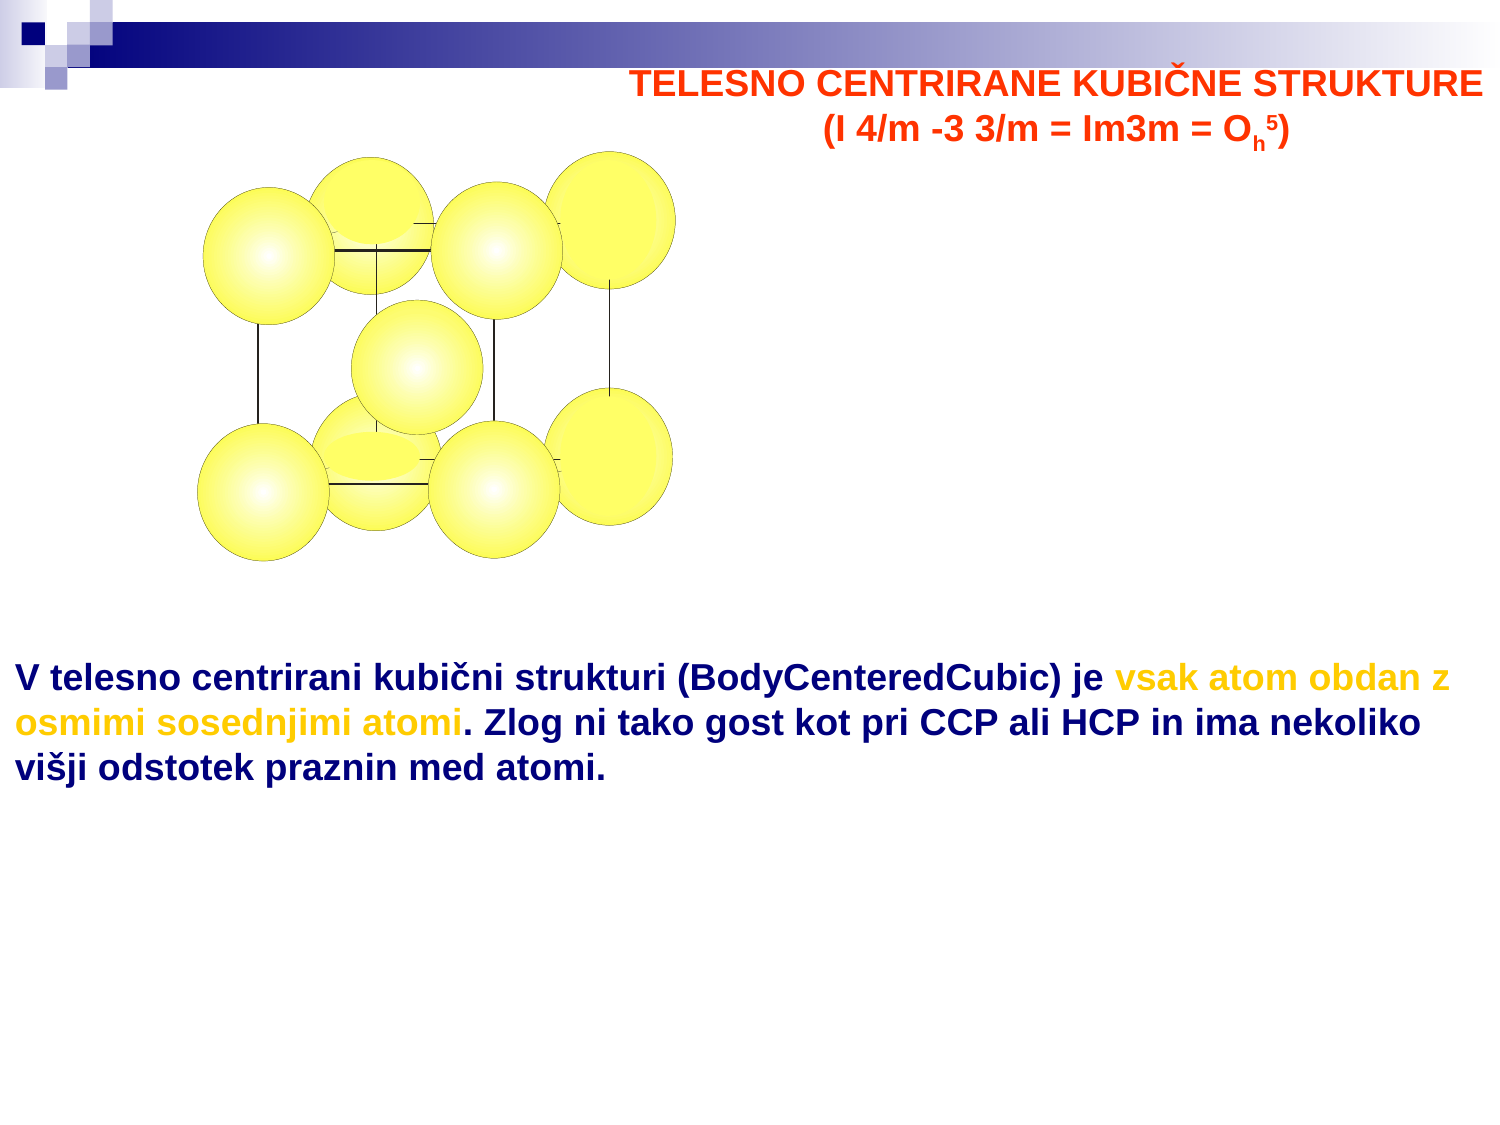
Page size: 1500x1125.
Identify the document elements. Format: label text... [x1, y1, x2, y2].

text_box [324, 160, 420, 244]
text_box [560, 397, 656, 516]
chart [194, 148, 679, 566]
text_box [560, 160, 656, 279]
text_box [324, 432, 420, 480]
text_box TELESNO CENTRIRANE KUBIČNE STRUKTURE (I 4/m -3 3/m = Im3m = Oh5) [613, 51, 1500, 164]
text_box V telesno centrirani kubični strukturi (BodyCenteredCubic) je vsak atom obdan z osmimi sosednjimi atomi. Zlog ni tako gost kot pri CCP ali HCP in ima nekoliko višji odstotek praznin med atomi. [0, 645, 1500, 841]
